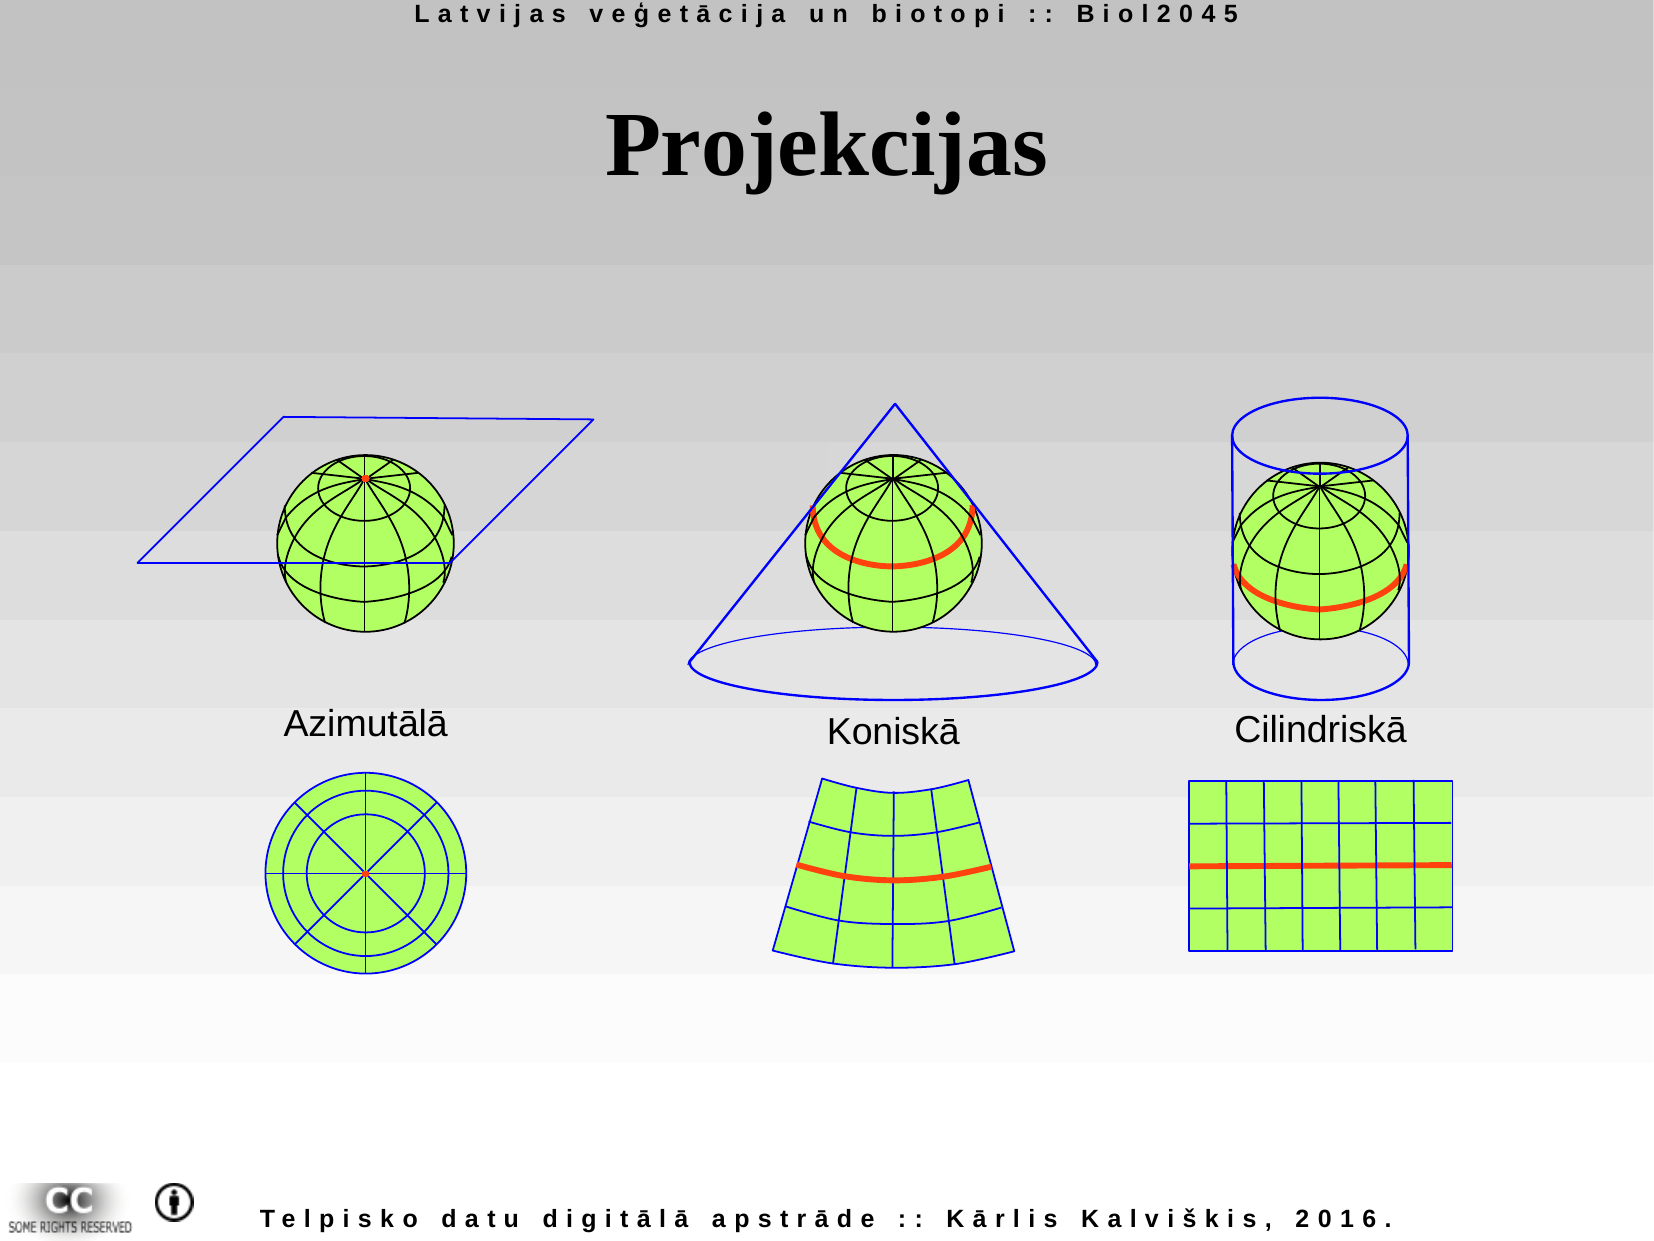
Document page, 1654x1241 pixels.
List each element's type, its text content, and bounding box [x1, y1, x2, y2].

text_box [394, 459, 417, 473]
text_box [277, 473, 454, 562]
text_box [1303, 825, 1338, 862]
text_box [1188, 910, 1226, 951]
text_box [1304, 909, 1339, 951]
text_box [1340, 780, 1374, 822]
text_box [894, 880, 947, 923]
text_box [410, 817, 447, 873]
text_box [296, 934, 365, 974]
text_box [848, 476, 937, 519]
text_box [933, 780, 980, 830]
text_box [285, 874, 321, 929]
text_box [1228, 780, 1337, 822]
text_box [296, 772, 467, 943]
text_box [902, 464, 930, 476]
text_box Azimutālā [283, 702, 448, 745]
text_box [320, 457, 409, 519]
text_box [939, 824, 991, 873]
text_box [1229, 910, 1264, 951]
text_box [854, 463, 885, 476]
text_box [817, 479, 832, 498]
text_box [1377, 780, 1413, 822]
text_box [310, 918, 365, 955]
text_box [847, 834, 892, 877]
text_box [374, 464, 402, 476]
text_box [895, 834, 941, 877]
title Projekcijas [0, 1, 1654, 287]
text_box [310, 792, 365, 829]
text_box [1354, 471, 1372, 480]
text_box [852, 788, 892, 834]
text_box [810, 778, 855, 830]
text_box [798, 823, 849, 872]
text_box [366, 792, 422, 829]
text_box [1266, 825, 1301, 863]
text_box [1298, 465, 1319, 472]
text_box [1415, 780, 1453, 906]
text_box [265, 804, 305, 873]
text_box [1269, 472, 1285, 480]
text_box Koniskā [826, 710, 961, 753]
picture [0, 287, 1654, 1241]
text_box [1281, 473, 1312, 484]
text_box [366, 918, 421, 955]
text_box [834, 922, 891, 968]
text_box [313, 459, 337, 472]
text_box [1228, 869, 1264, 907]
text_box [285, 818, 321, 873]
text_box [366, 935, 436, 974]
text_box [894, 457, 915, 477]
text_box [279, 564, 452, 632]
text_box [870, 457, 892, 477]
text_box [1306, 475, 1319, 484]
text_box [1188, 780, 1226, 907]
text_box [840, 880, 892, 923]
text_box [805, 474, 982, 632]
text_box [908, 456, 920, 460]
text_box [844, 459, 865, 472]
text_box [326, 463, 356, 476]
text_box [1378, 869, 1414, 906]
text_box [772, 908, 837, 964]
text_box [1234, 480, 1407, 640]
text_box [265, 874, 305, 943]
text_box [1341, 869, 1375, 906]
text_box [894, 923, 953, 968]
text_box [1267, 909, 1301, 951]
text_box Cilindriskā [1234, 708, 1407, 751]
text_box [410, 874, 447, 929]
text_box [1266, 869, 1301, 907]
text_box [1303, 869, 1338, 907]
text_box [1378, 909, 1453, 951]
text_box [785, 868, 843, 919]
text_box [1341, 909, 1376, 951]
text_box [921, 459, 945, 473]
text_box [308, 816, 423, 931]
text_box [1321, 475, 1334, 484]
text_box [895, 789, 935, 834]
text_box [1321, 465, 1342, 472]
text_box [1228, 825, 1263, 863]
text_box [380, 456, 392, 460]
text_box [945, 868, 1015, 965]
text_box [1275, 483, 1364, 527]
text_box [1340, 825, 1375, 862]
text_box [1377, 824, 1413, 862]
text_box [1328, 473, 1357, 484]
